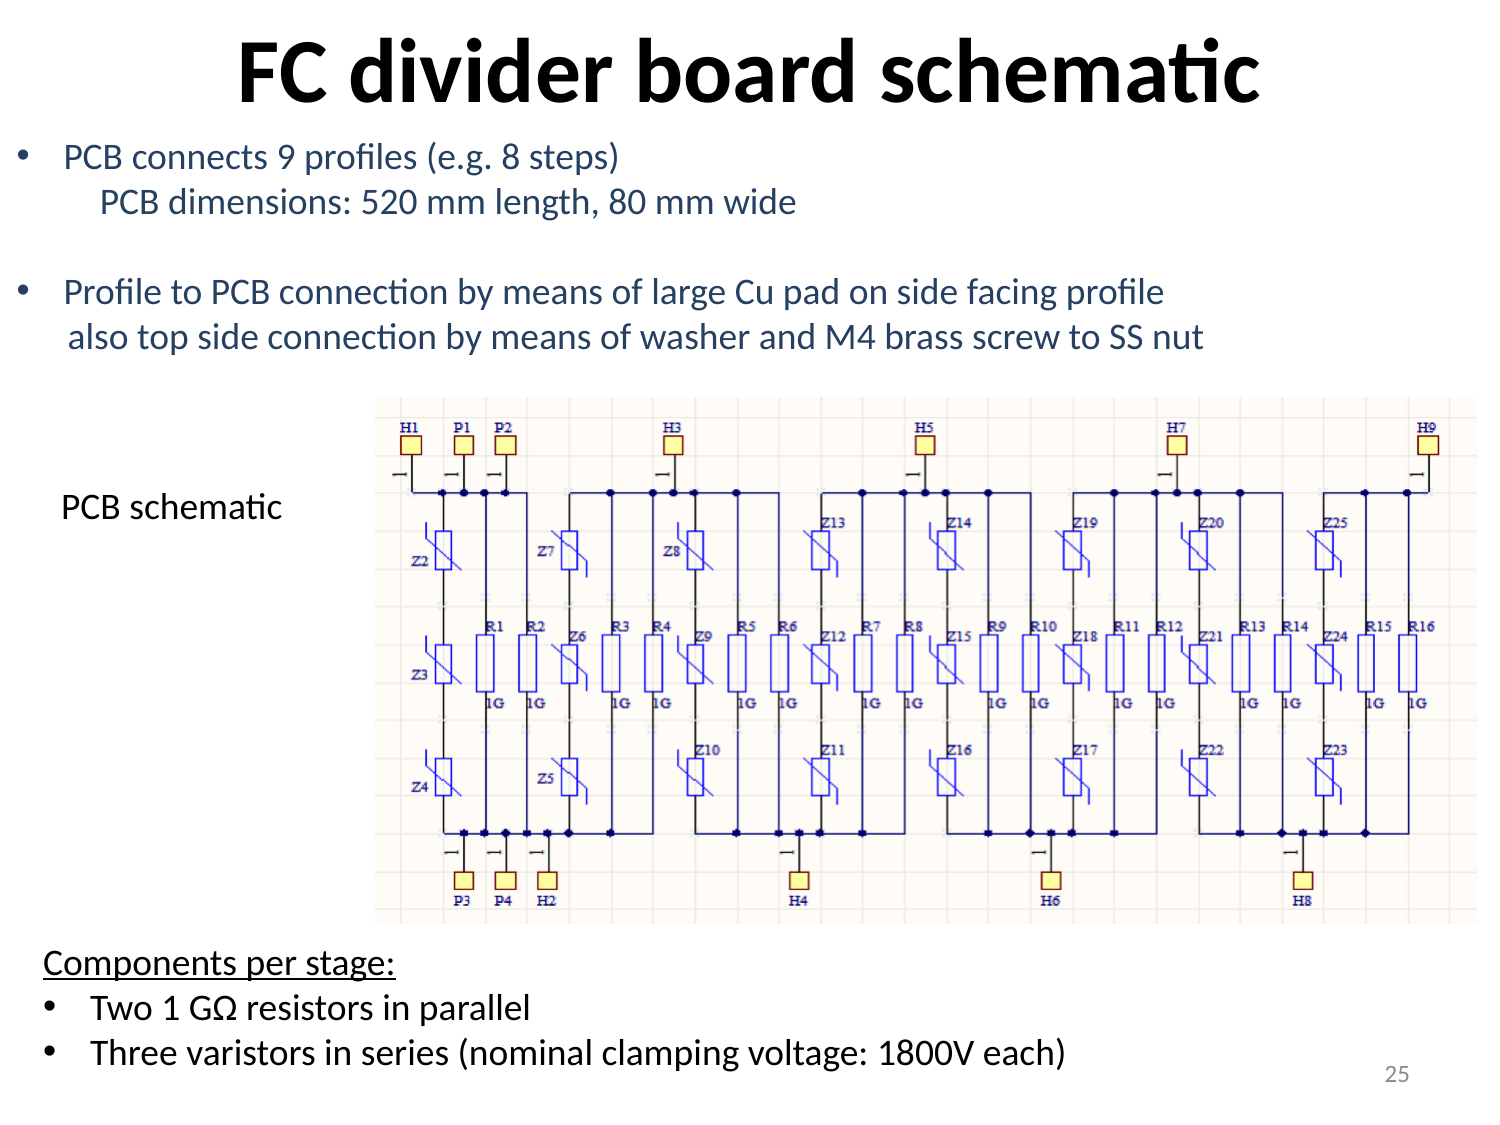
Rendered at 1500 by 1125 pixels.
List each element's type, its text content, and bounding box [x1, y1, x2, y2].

slide_number <number> [1074, 1042, 1425, 1103]
text_box PCB connects 9 profiles (e.g. 8 steps) PCB dimensions: 520 mm length, 80 mm wide Profile to PCB connection by means of large Cu pad on side facing profile also top side connection by means of washer and M4 brass screw to SS nut [1, 124, 1437, 410]
text_box Components per stage: Two 1 GΩ resistors in parallel Three varistors in series (nominal clamping voltage: 1800V each) [28, 930, 1082, 1081]
picture [375, 397, 1478, 925]
text_box PCB schematic [46, 474, 298, 535]
title FC divider board schematic [75, 0, 1425, 124]
